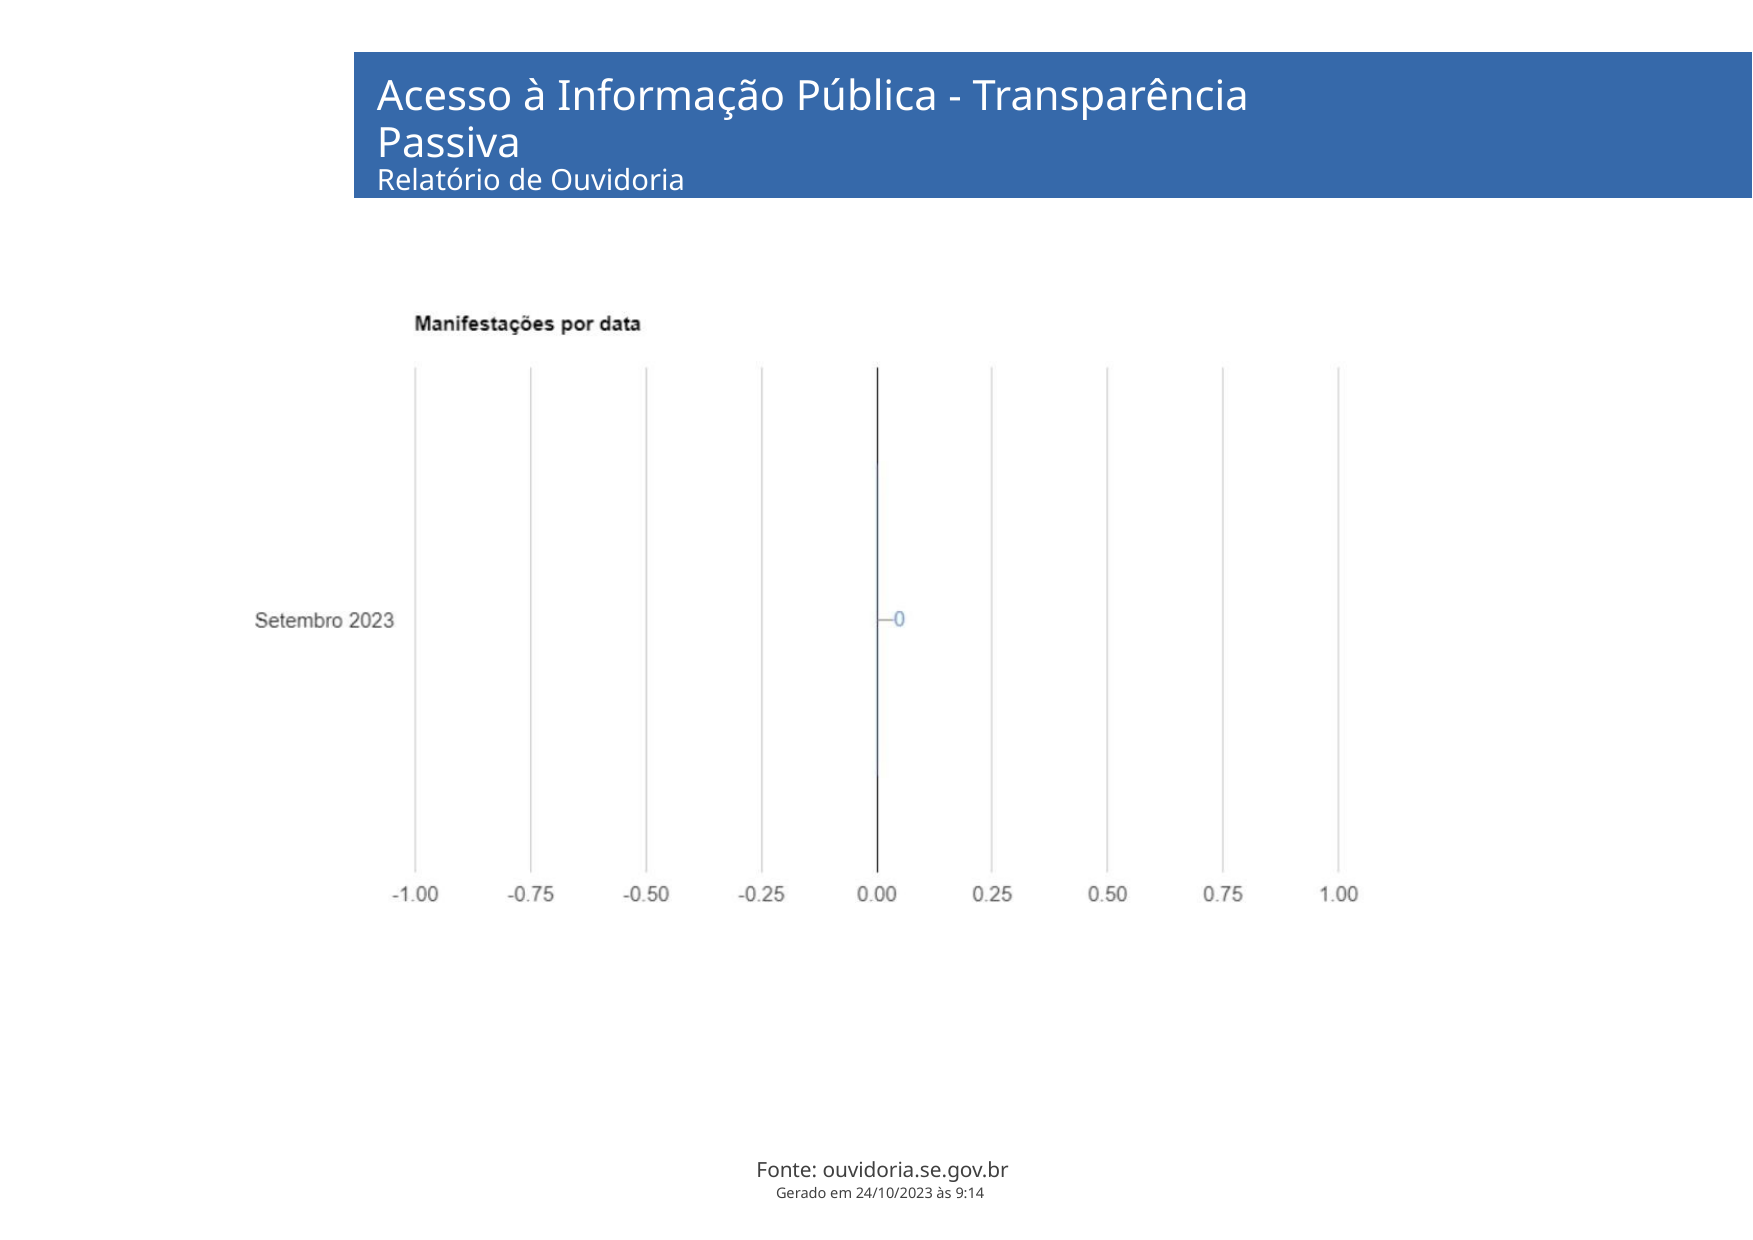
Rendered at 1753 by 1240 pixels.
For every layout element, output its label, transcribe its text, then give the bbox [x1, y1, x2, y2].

text_box [354, 52, 1752, 198]
text_box [155, 211, 1599, 1028]
text_box Acesso à Informação Pública - Transparência Passiva Relatório de Ouvidoria EMSETUR - Setembro a Setembro de 2023 [376, 72, 1403, 228]
text_box Fonte: ouvidoria.se.gov.br Gerado em 24/10/2023 às 9:14 [756, 1158, 1023, 1202]
